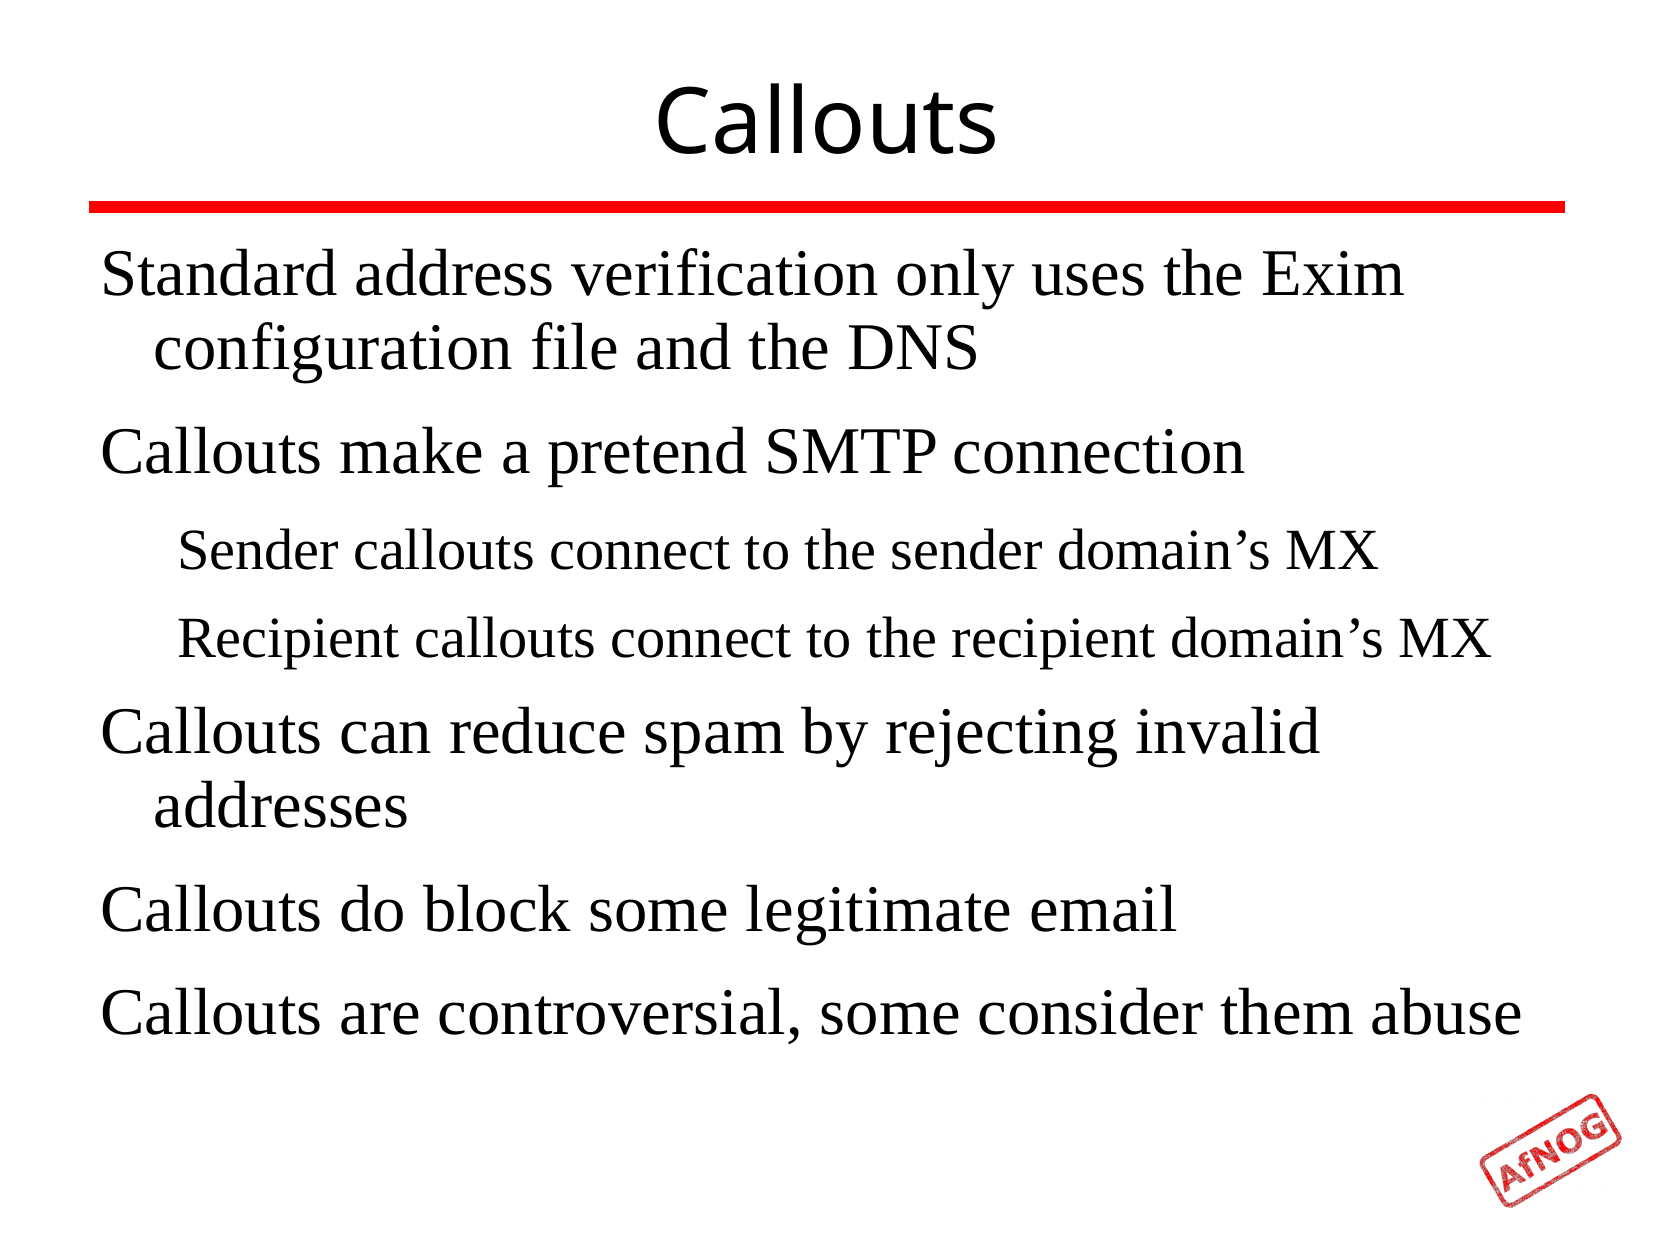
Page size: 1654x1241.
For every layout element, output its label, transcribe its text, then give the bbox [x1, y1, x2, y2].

title Callouts [88, 29, 1565, 207]
list Standard address verification only uses the Exim configuration file and the DNS Callouts make a pretend SMTP connection Sender callouts connect to the sender domain’s MX Recipient callouts connect to the recipient domain’s MX Callouts can reduce spam by rejecting invalid addresses Callouts do block some legitimate email Callouts are controversial, some consider them abuse [82, 236, 1571, 1124]
picture [1476, 1090, 1625, 1211]
